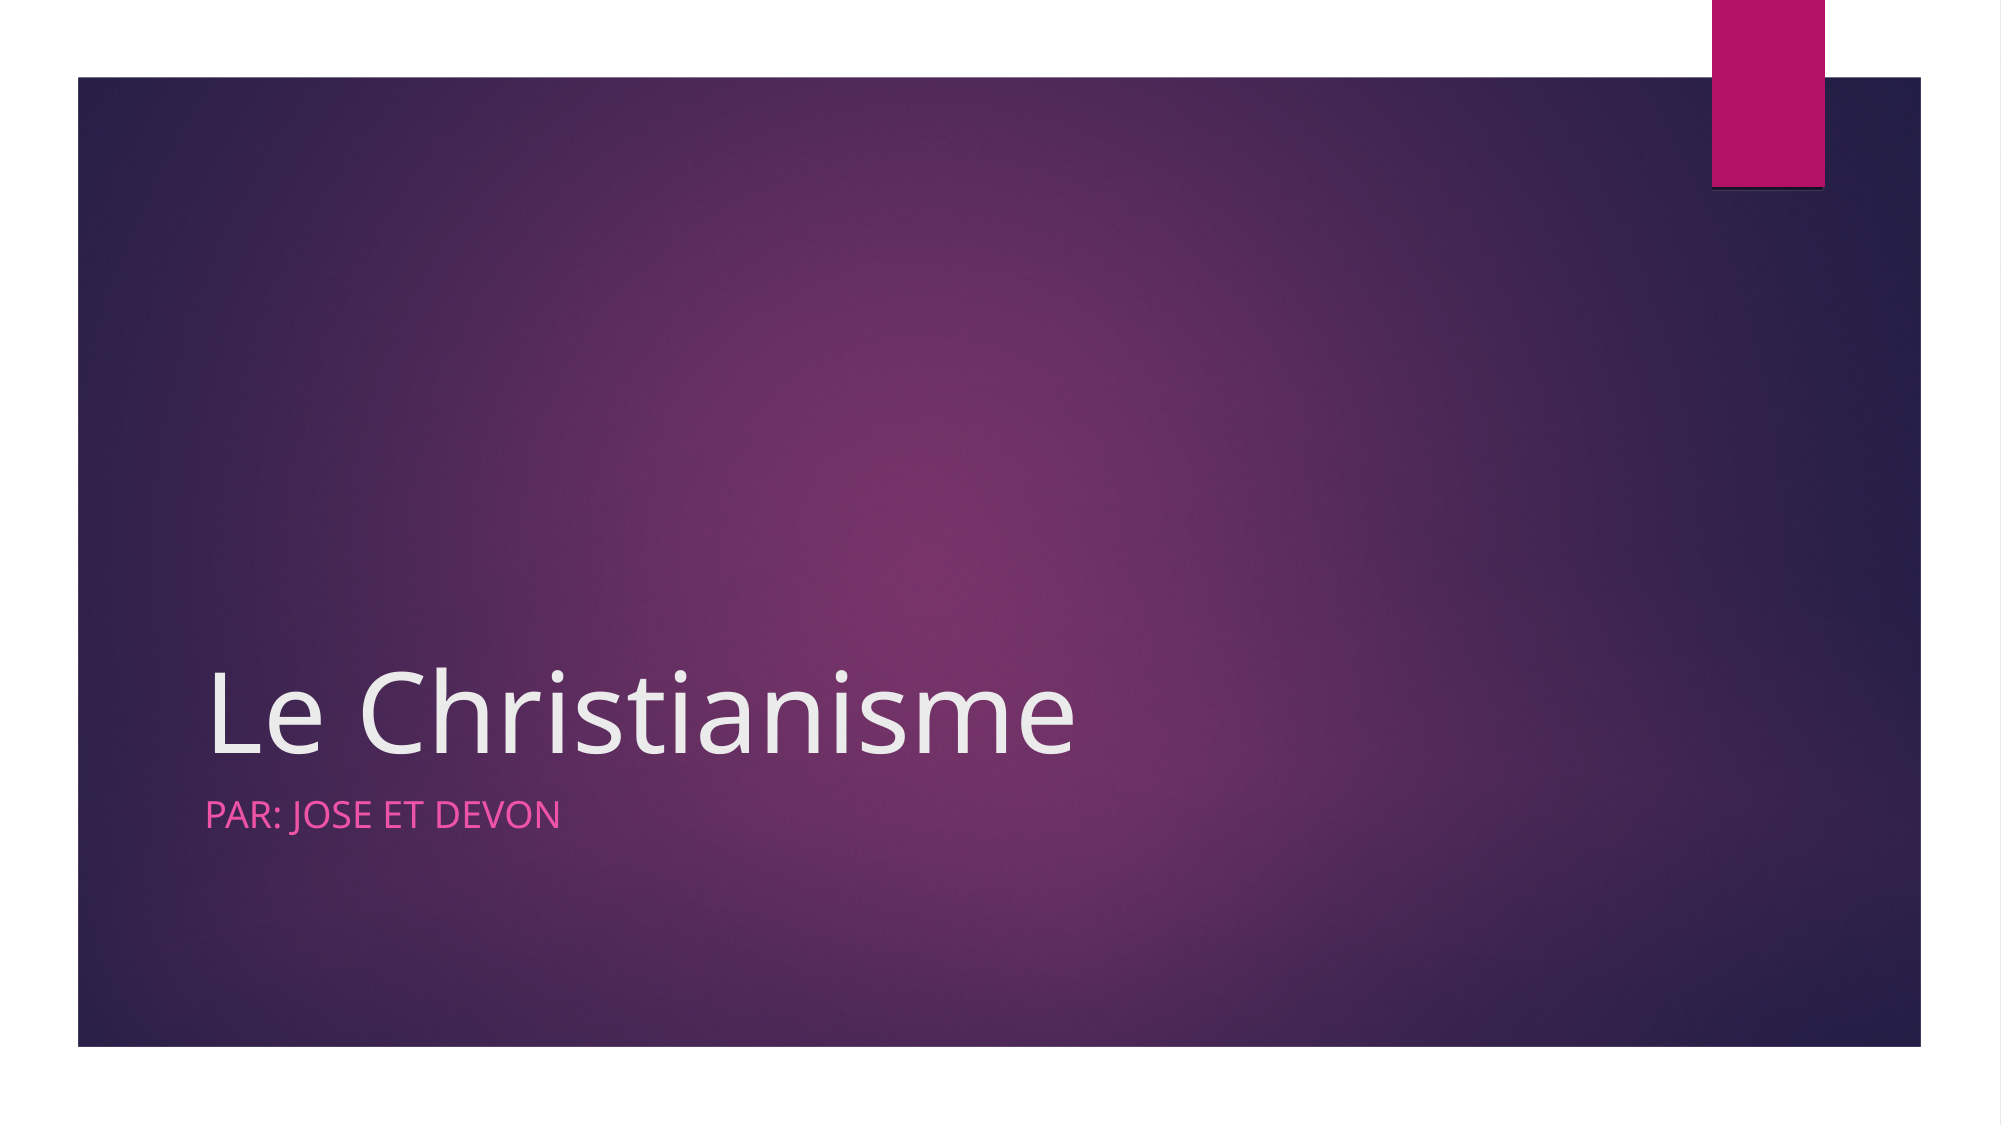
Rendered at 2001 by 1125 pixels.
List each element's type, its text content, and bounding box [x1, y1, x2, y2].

title Le Christianisme [189, 344, 1638, 783]
subtitle Par: Jose et devon [189, 783, 1638, 926]
